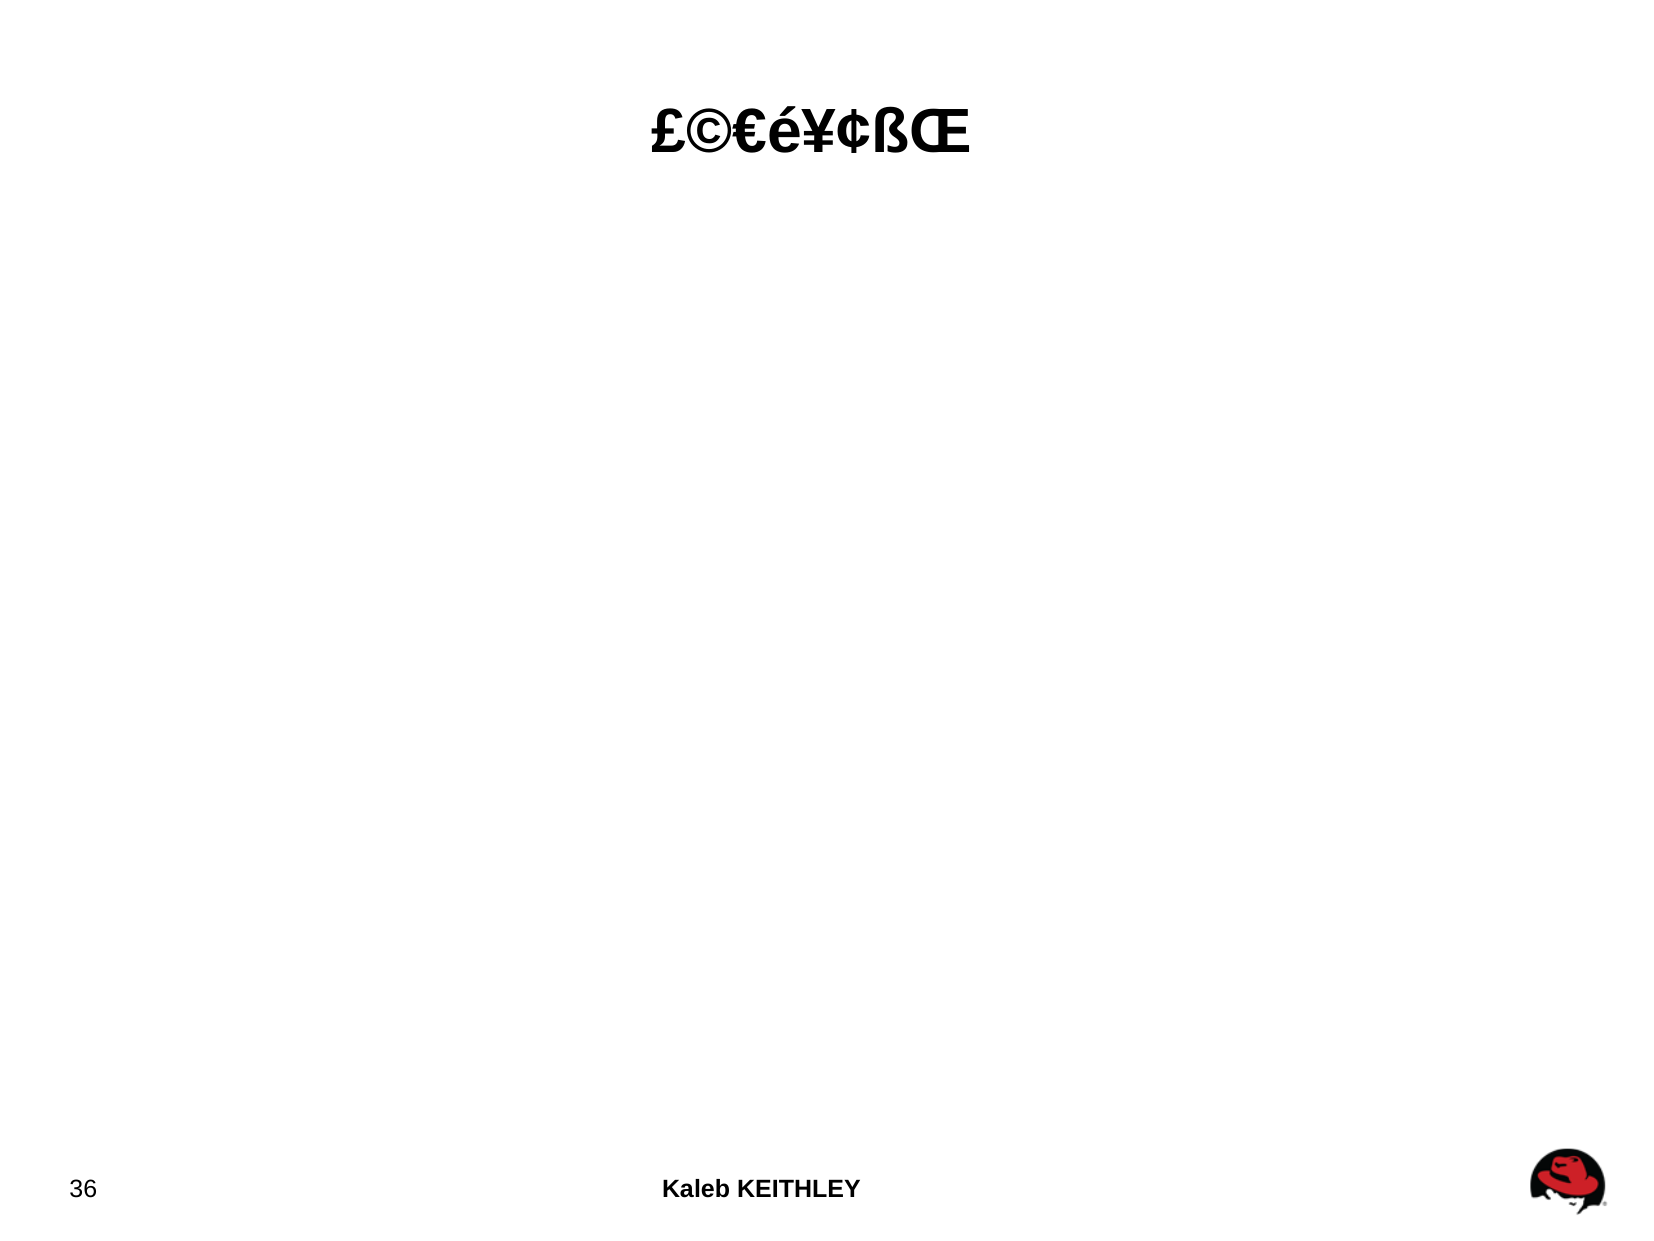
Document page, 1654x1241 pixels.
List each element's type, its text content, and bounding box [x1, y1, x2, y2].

title £©€é¥¢ßŒ [82, 37, 1571, 226]
picture [1529, 1146, 1613, 1224]
